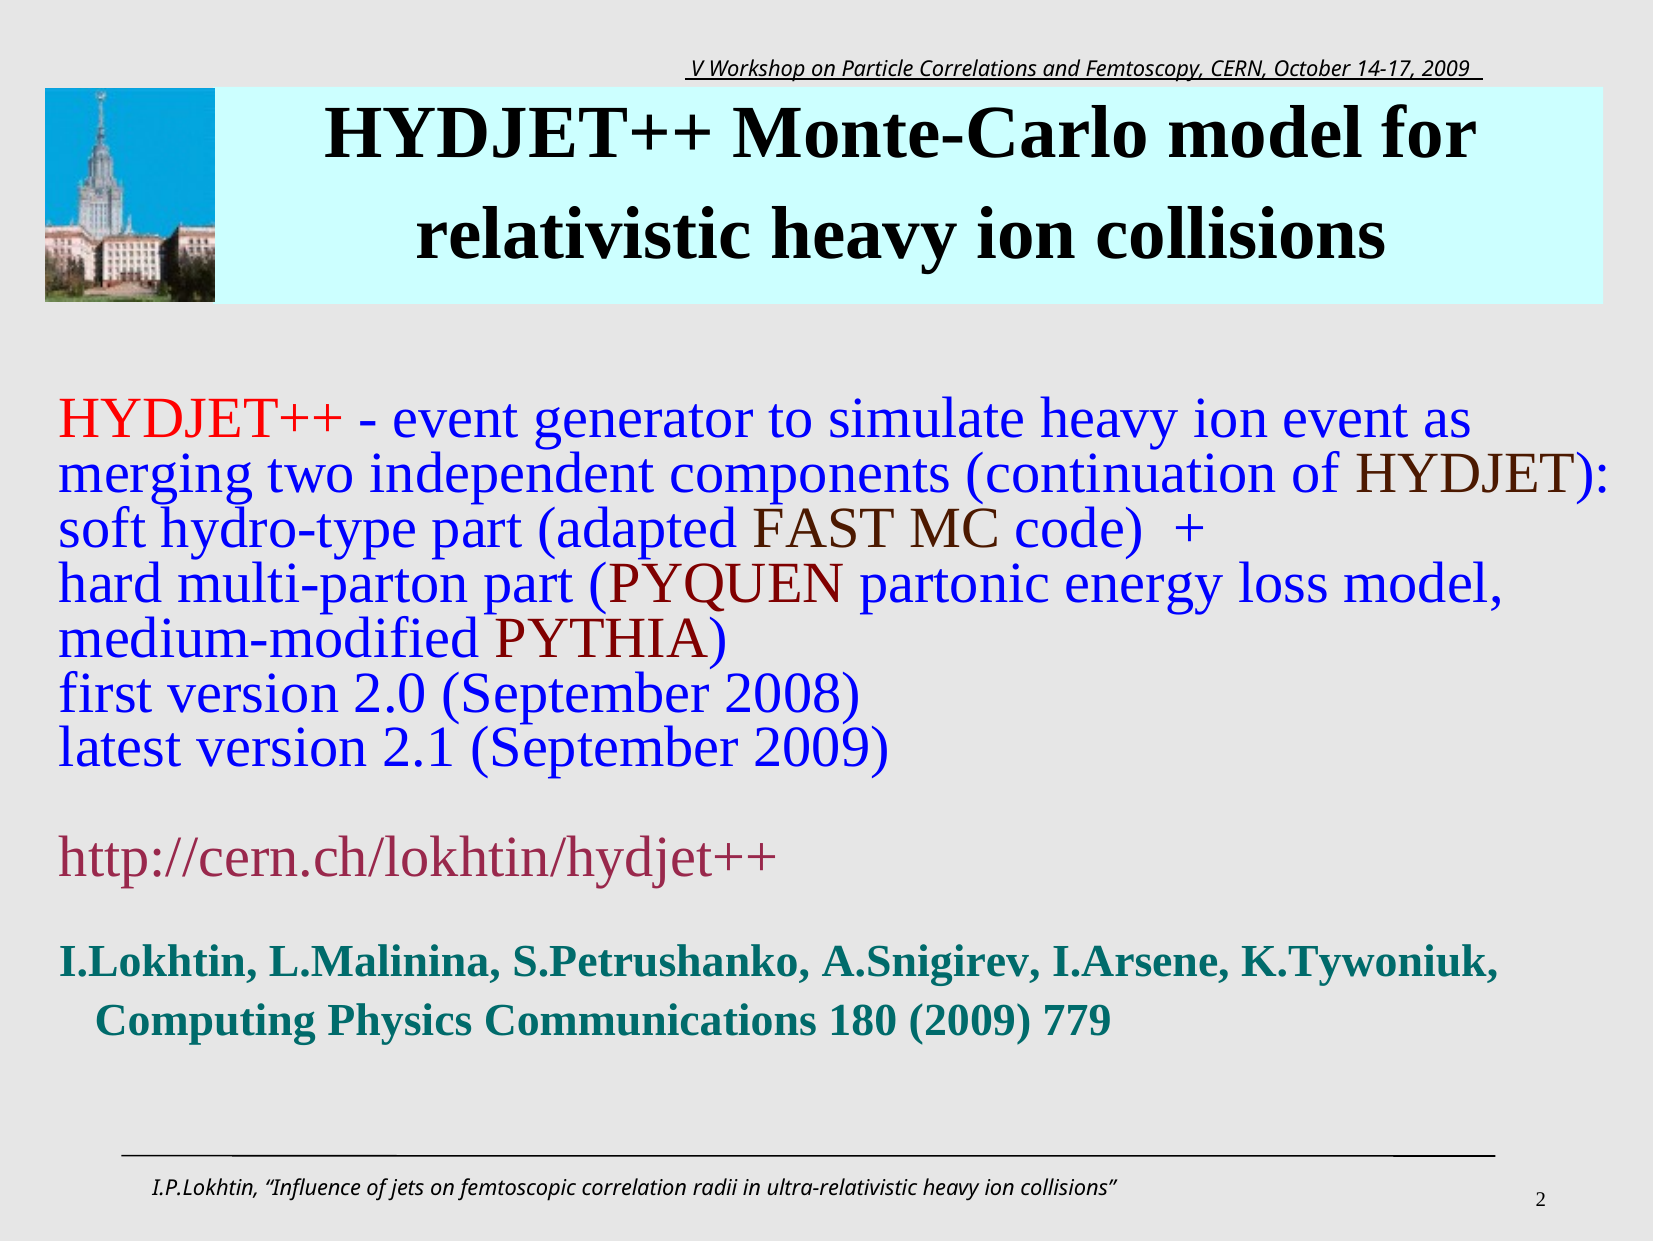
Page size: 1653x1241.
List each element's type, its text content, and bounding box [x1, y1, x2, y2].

title HYDJET++ Monte-Carlo model for relativistic heavy ion collisions [147, 23, 1653, 325]
subtitle HYDJET++ - event generator to simulate heavy ion event as merging two independent components (continuation of HYDJET): soft hydro-type part (adapted FAST MC code) + hard multi-parton part (PYQUEN partonic energy loss model, medium-modified PYTHIA) first version 2.0 (September 2008) latest version 2.1 (September 2009) http://cern.ch/lokhtin/hydjet++ I.Lokhtin, L.Malinina, S.Petrushanko, A.Snigirev, I.Arsene, K.Tywoniuk, Computing Physics Communications 180 (2009) 779 [23, 265, 1619, 1122]
picture [45, 90, 147, 265]
